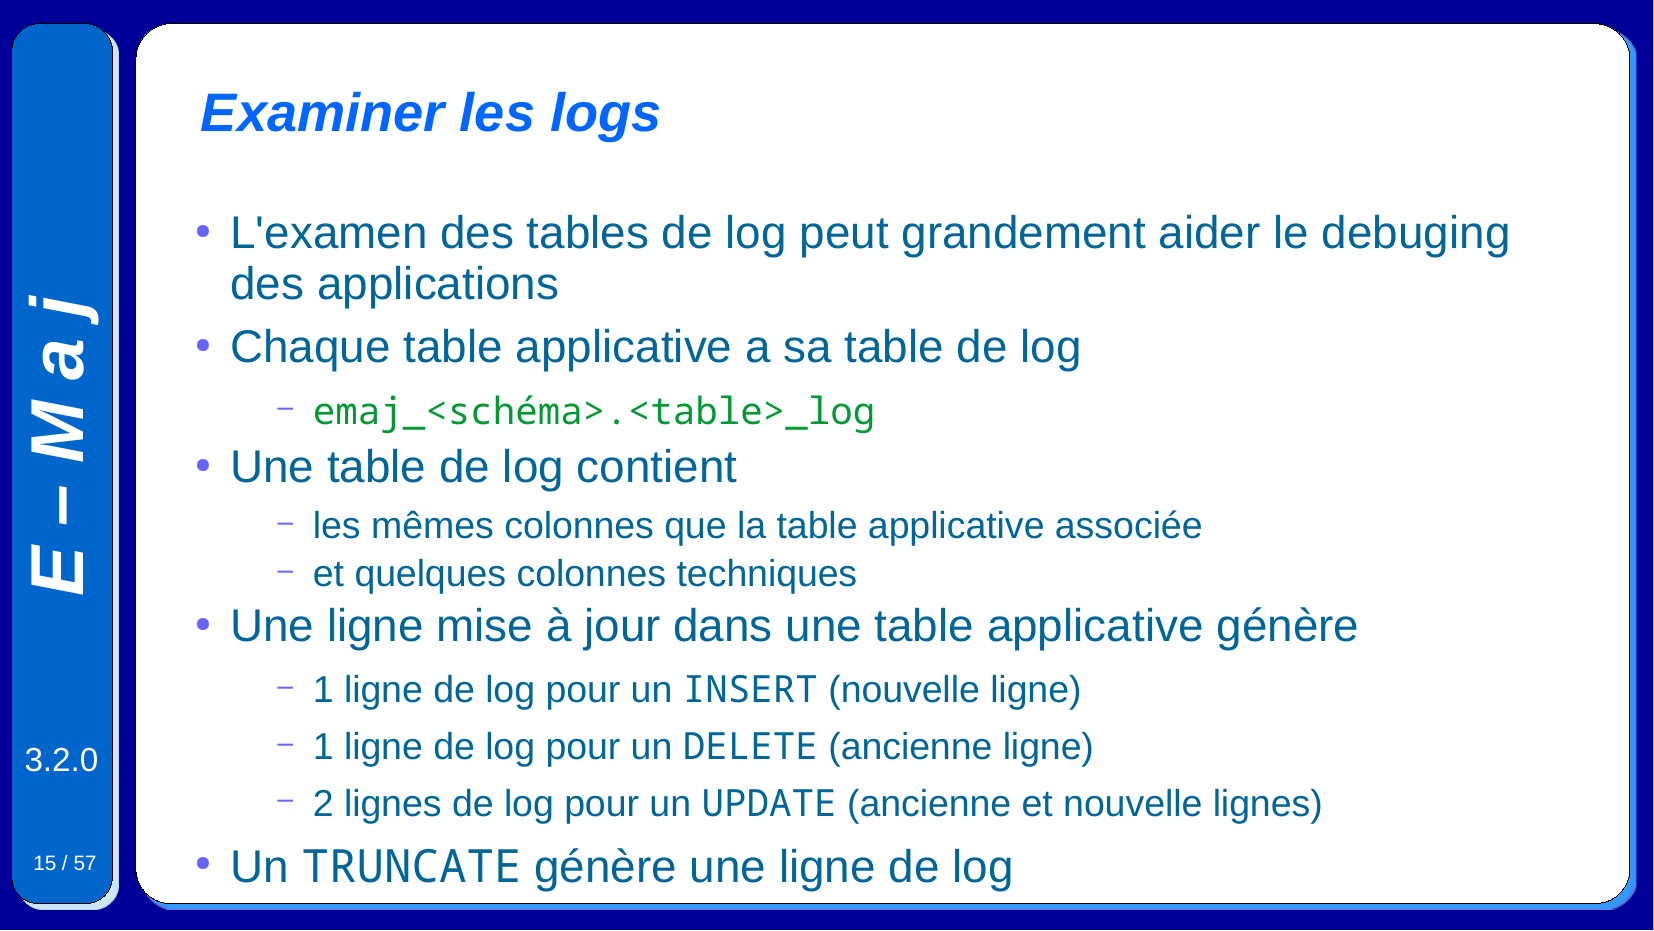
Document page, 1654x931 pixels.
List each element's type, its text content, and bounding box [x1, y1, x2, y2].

title Examiner les logs [200, 34, 1575, 191]
list L'examen des tables de log peut grandement aider le debuging des applications Chaque table applicative a sa table de log emaj_<schéma>.<table>_log Une table de log contient les mêmes colonnes que la table applicative associée et quelques colonnes techniques Une ligne mise à jour dans une table applicative génère 1 ligne de log pour un INSERT (nouvelle ligne) 1 ligne de log pour un DELETE (ancienne ligne) 2 lignes de log pour un UPDATE (ancienne et nouvelle lignes) Un TRUNCATE génère une ligne de log [177, 206, 1587, 867]
